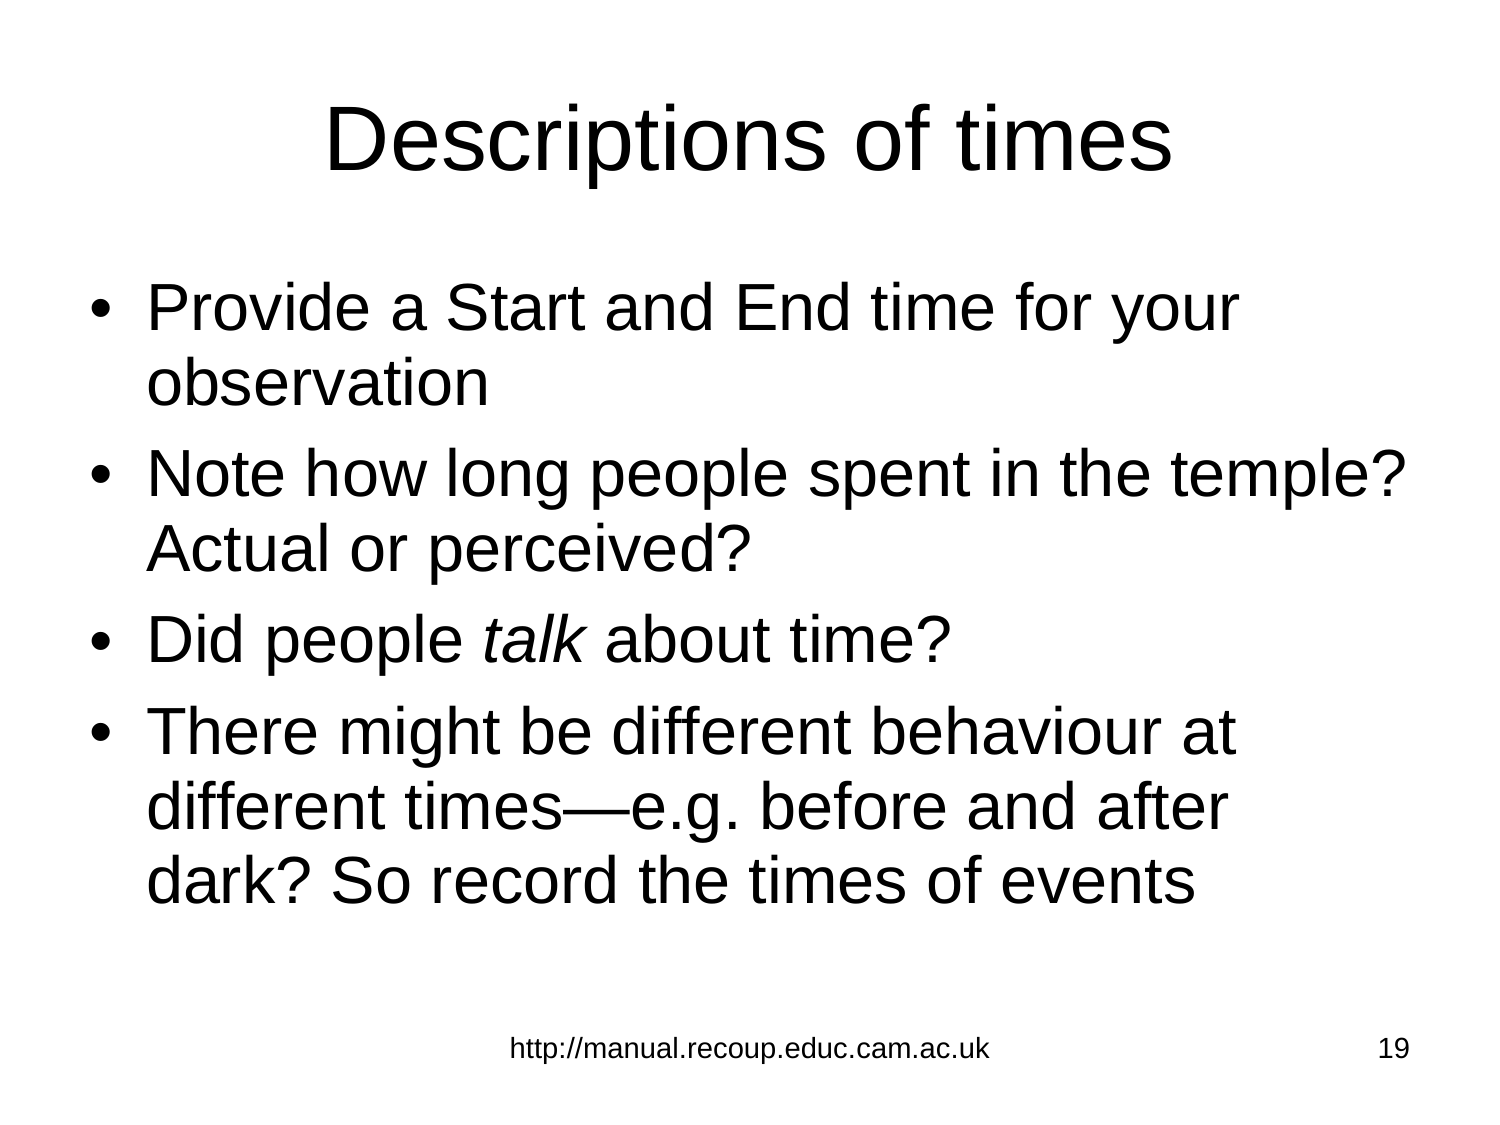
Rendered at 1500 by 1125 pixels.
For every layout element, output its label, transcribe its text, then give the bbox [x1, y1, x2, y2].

list Provide a Start and End time for your observation Note how long people spent in the temple? Actual or perceived? Did people talk about time? There might be different behaviour at different times—e.g. before and after dark? So record the times of events [75, 262, 1426, 1006]
title Descriptions of times [75, 45, 1426, 233]
